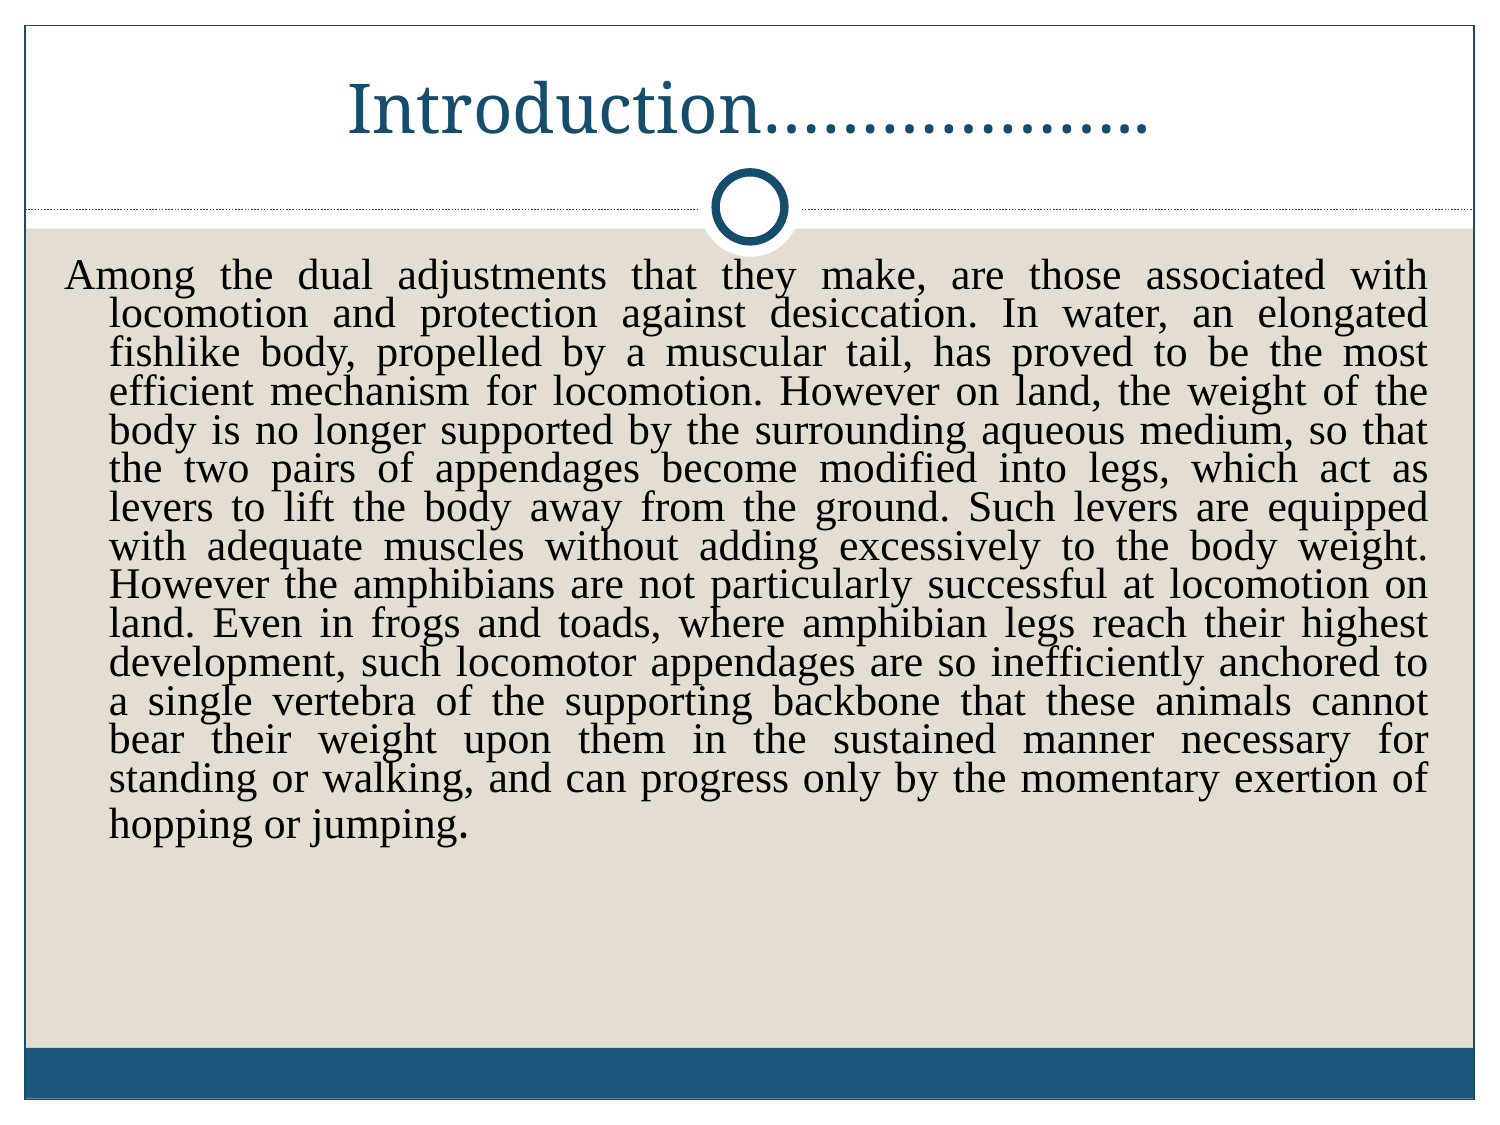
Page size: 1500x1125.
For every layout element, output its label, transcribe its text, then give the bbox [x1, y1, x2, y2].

title Introduction……………….. [49, 37, 1450, 162]
list Among the dual adjustments that they make, are those associated with locomotion and protection against desiccation. In water, an elongated fishlike body, propelled by a muscular tail, has proved to be the most efficient mechanism for locomotion. However on land, the weight of the body is no longer supported by the surrounding aqueous medium, so that the two pairs of appendages become modified into legs, which act as levers to lift the body away from the ground. Such levers are equipped with adequate muscles without adding excessively to the body weight. However the amphibians are not particularly successful at locomotion on land. Even in frogs and toads, where amphibian legs reach their highest development, such locomotor appendages are so inefficiently anchored to a single vertebra of the supporting backbone that these animals cannot bear their weight upon them in the sustained manner necessary for standing or walking, and can progress only by the momentary exertion of hopping or jumping. [49, 250, 1445, 1064]
